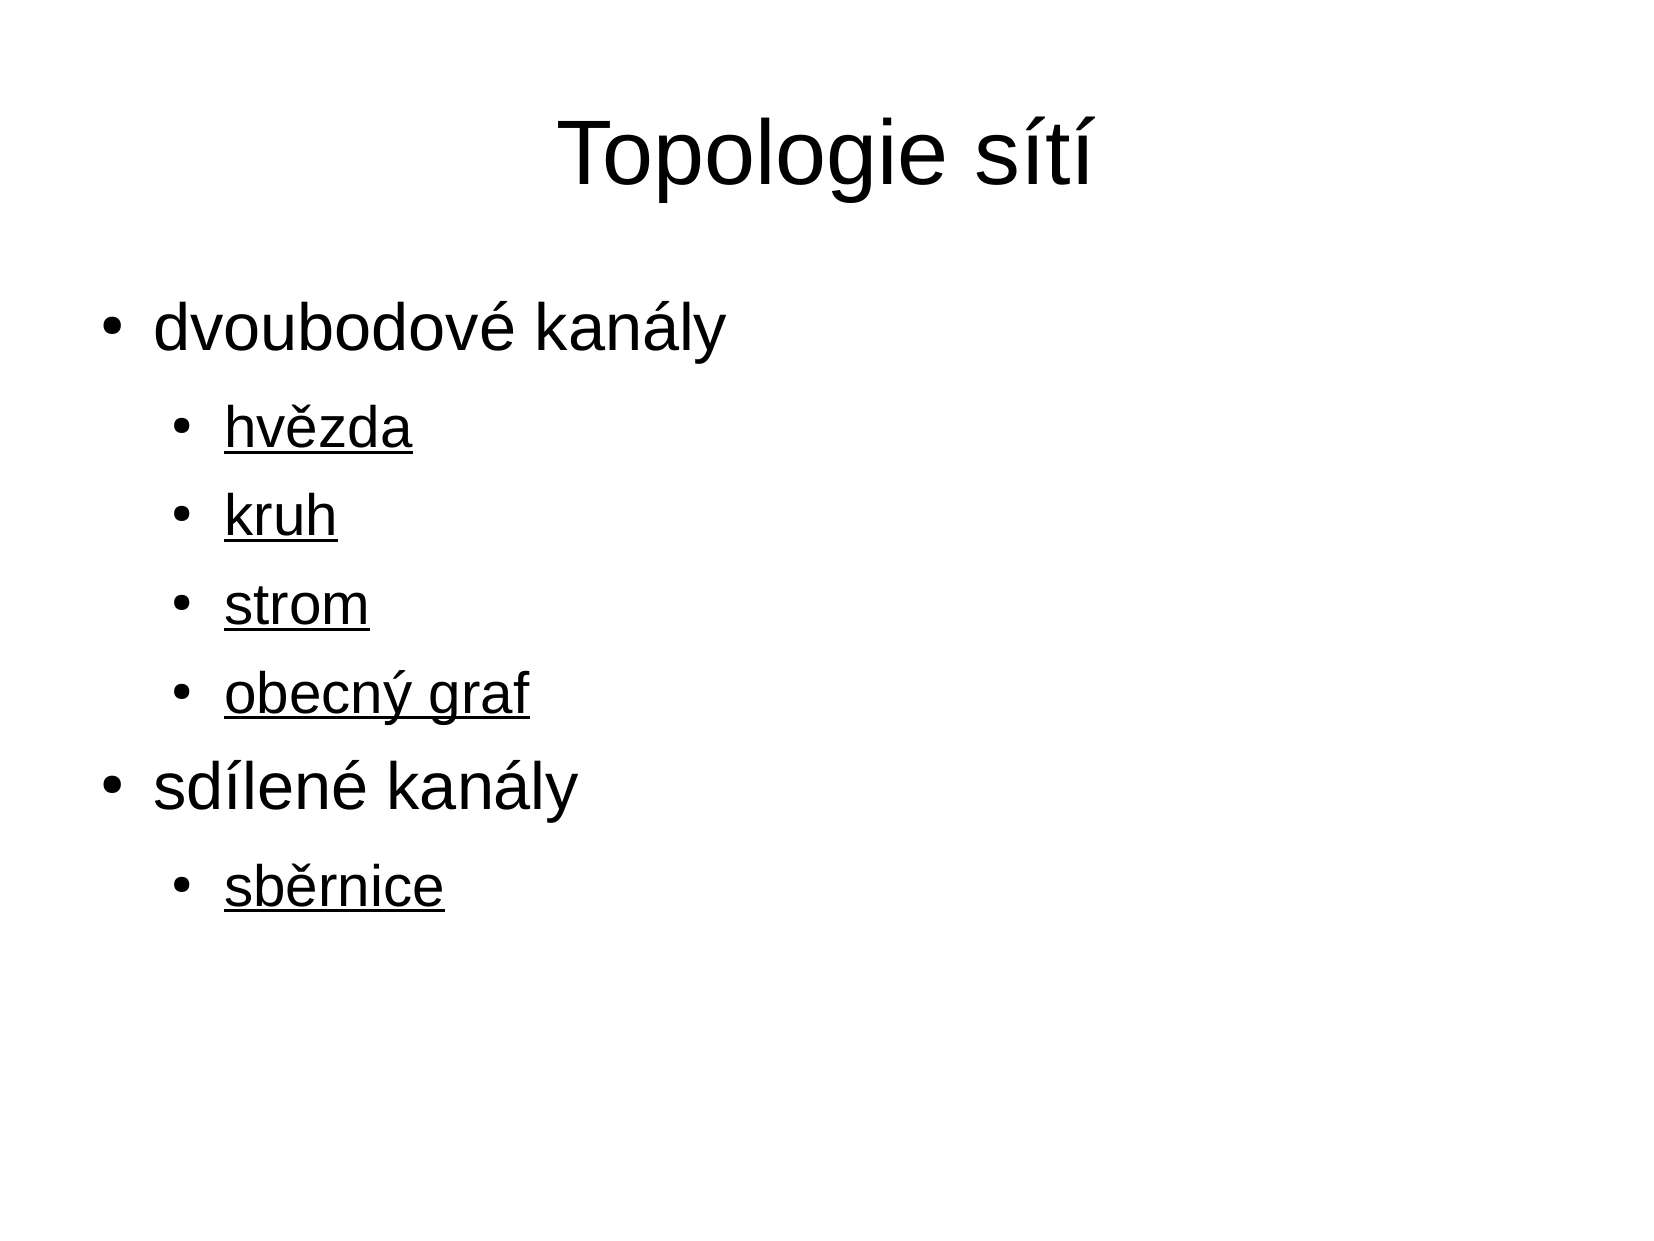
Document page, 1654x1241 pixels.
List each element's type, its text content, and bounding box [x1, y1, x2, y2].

title Topologie sítí [82, 49, 1571, 257]
list dvoubodové kanály hvězda kruh strom obecný graf sdílené kanály sběrnice [82, 290, 1571, 1109]
